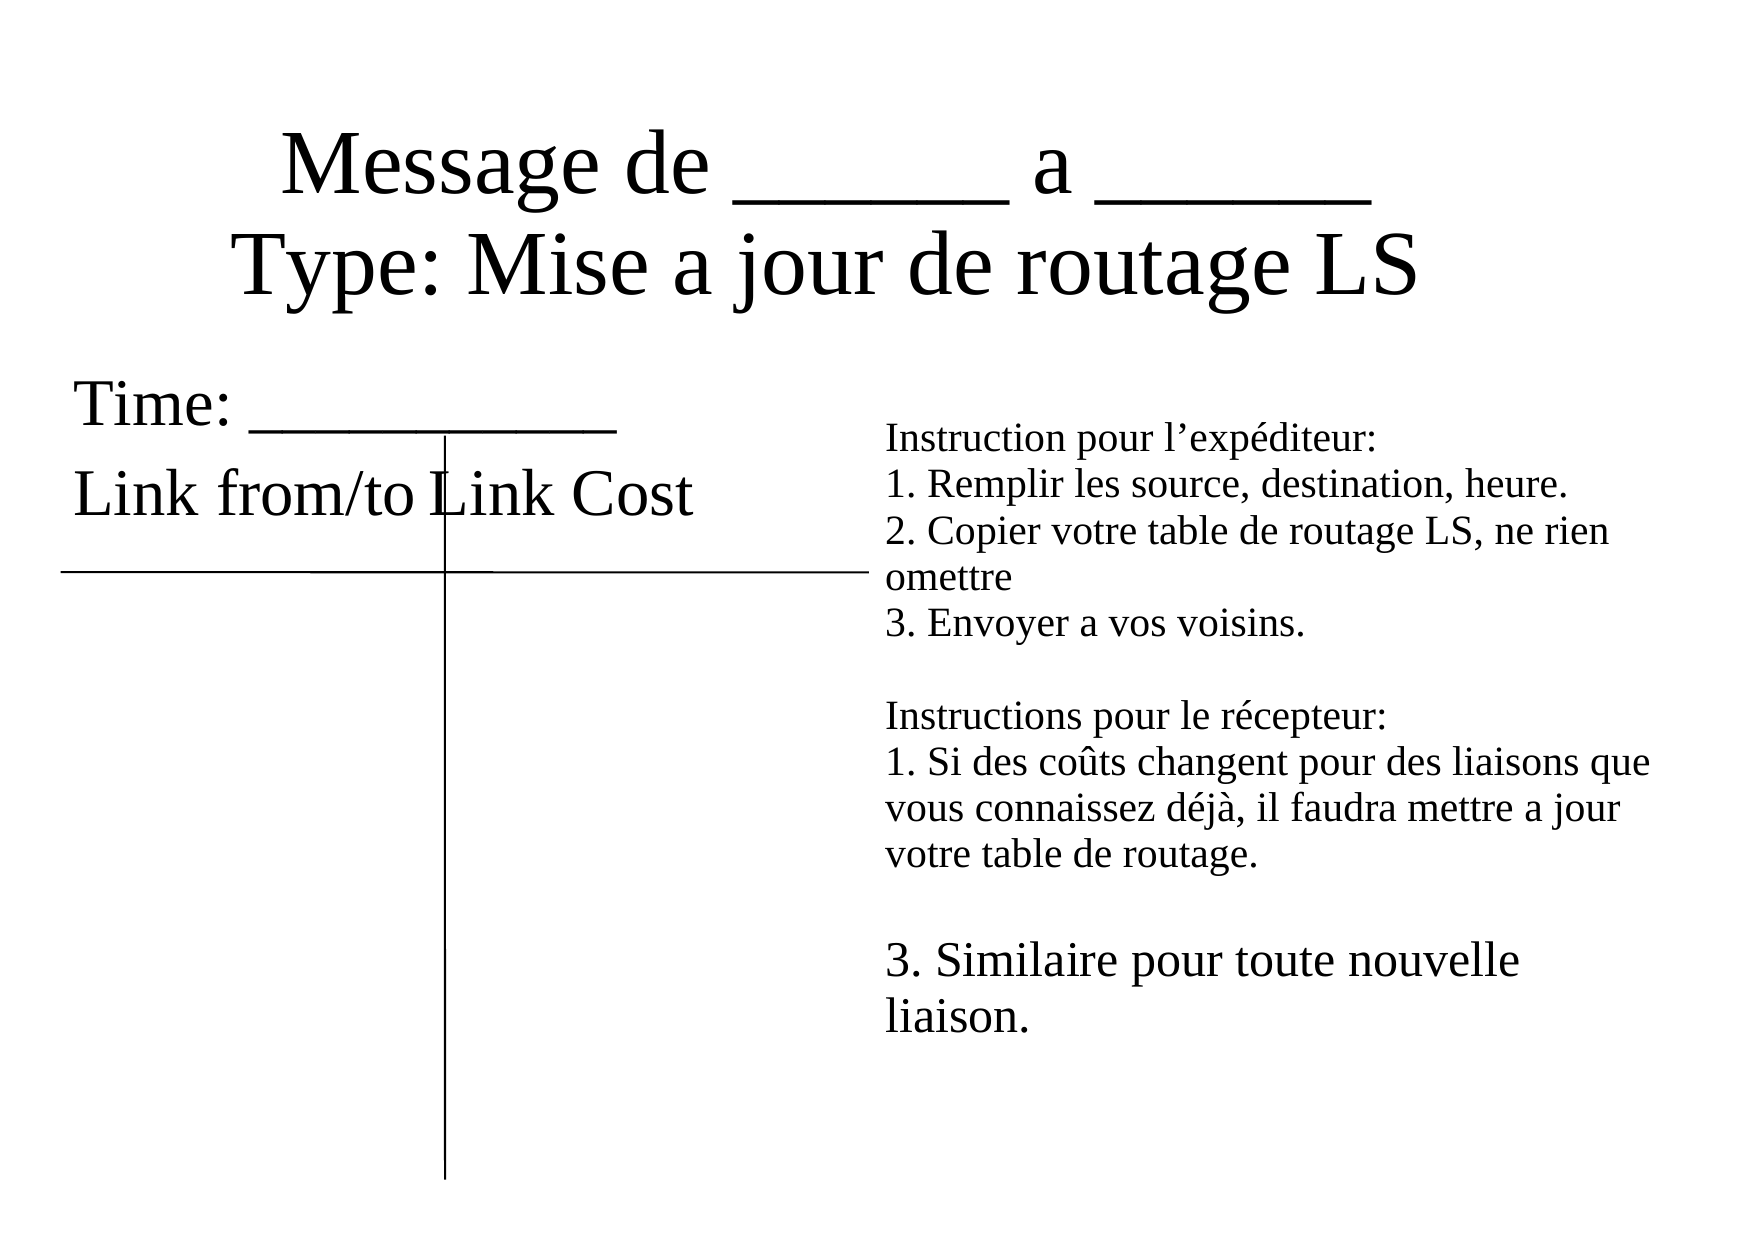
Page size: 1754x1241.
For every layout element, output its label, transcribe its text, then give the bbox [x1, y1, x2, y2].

text_box Instruction pour l’expéditeur: 1. Remplir les source, destination, heure. 2. Copier votre table de routage LS, ne rien omettre 3. Envoyer a vos voisins. Instructions pour le récepteur: 1. Si des coûts changent pour des liaisons que vous connaissez déjà, il faudra mettre a jour votre table de routage. 3. Similaire pour toute nouvelle liaison. [885, 414, 1654, 1099]
text_box Time: ___________ Link from/to Link Cost [58, 358, 1465, 538]
